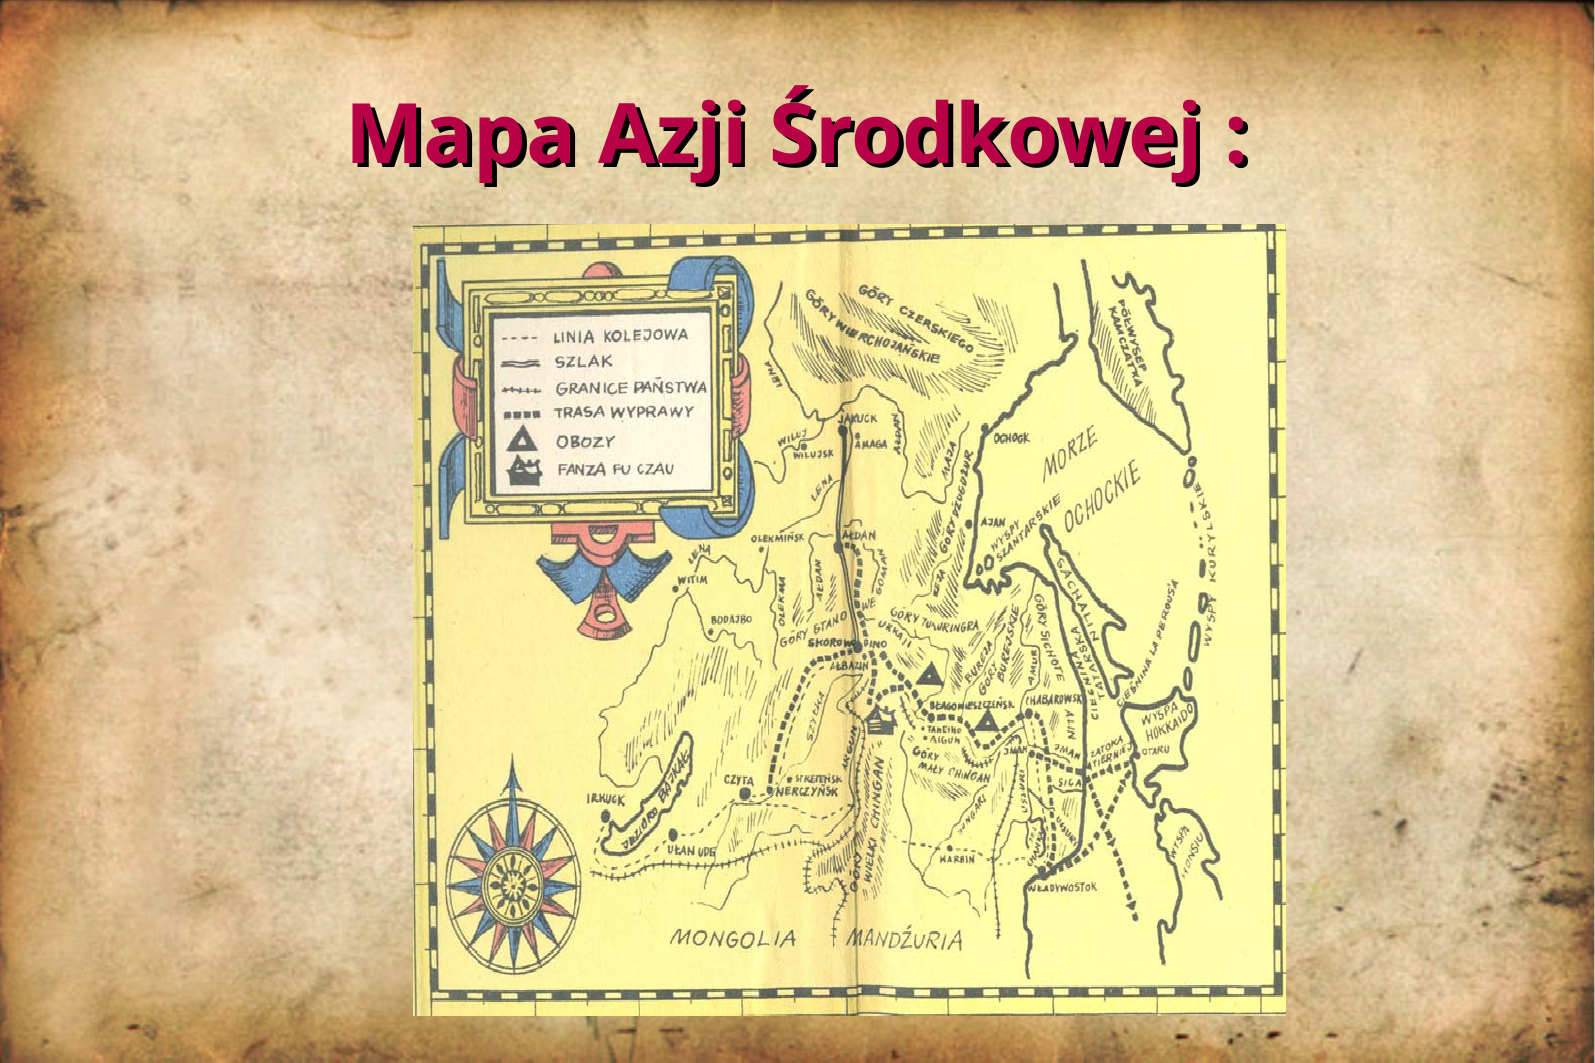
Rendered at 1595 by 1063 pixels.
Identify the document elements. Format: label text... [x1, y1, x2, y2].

title Mapa Azji Środkowej : [79, 42, 1515, 220]
picture [0, 0, 1595, 1063]
